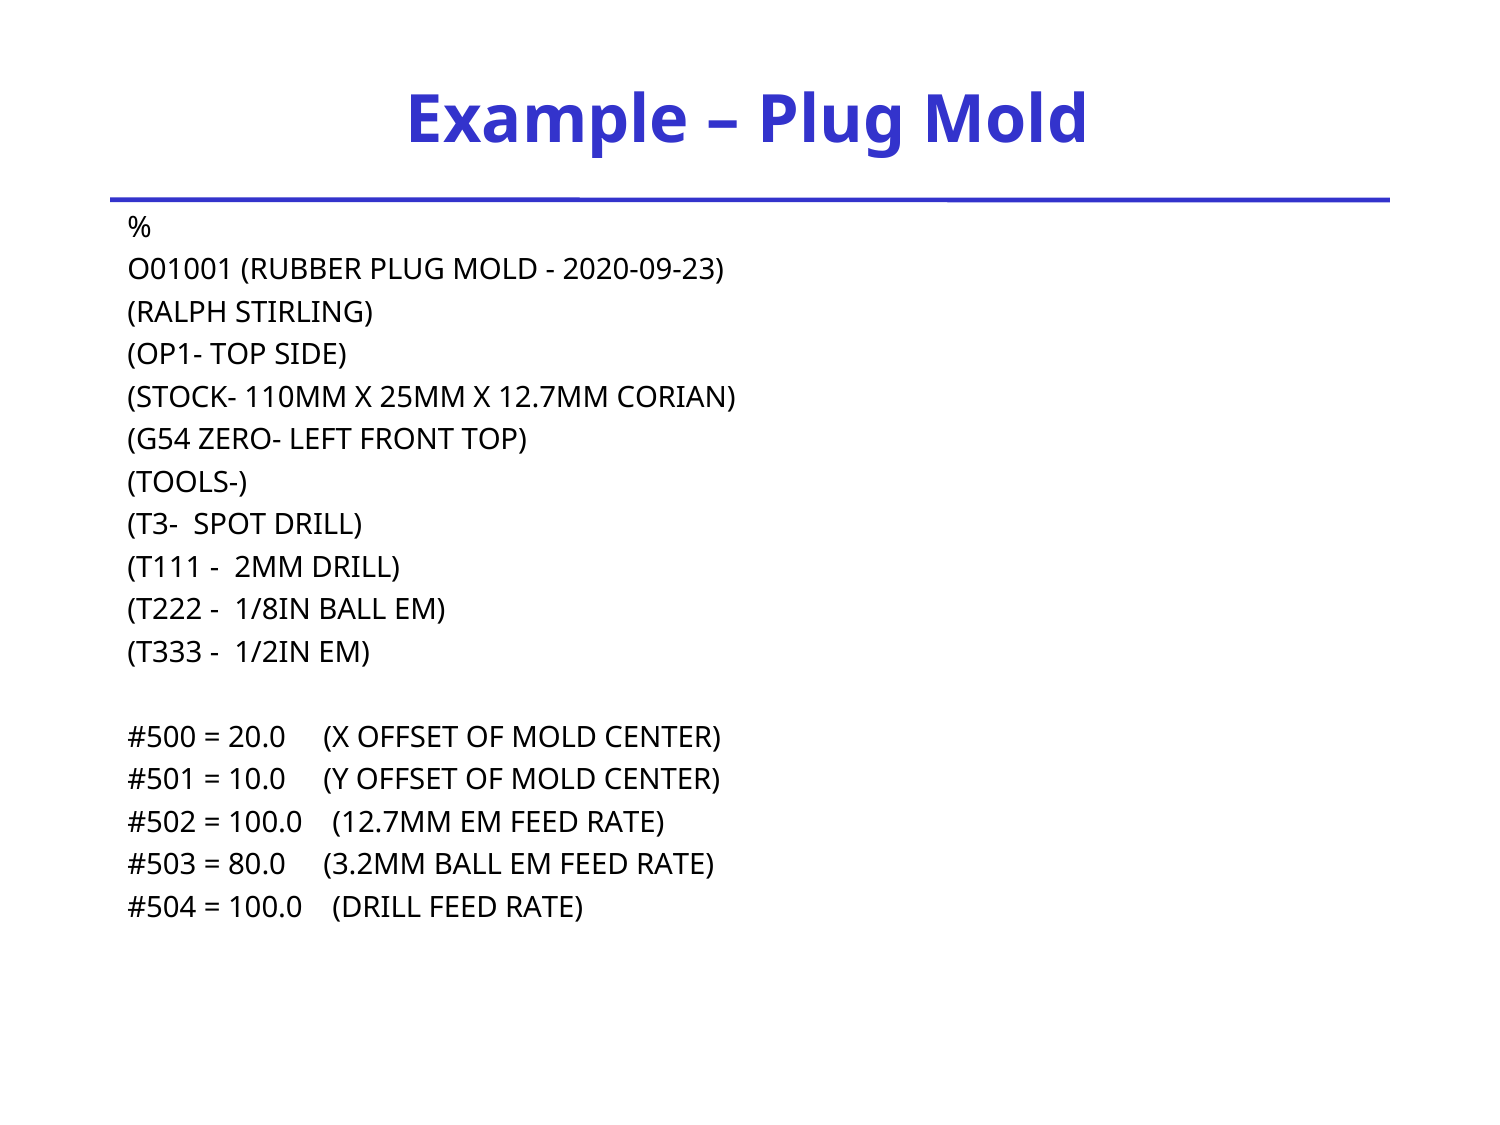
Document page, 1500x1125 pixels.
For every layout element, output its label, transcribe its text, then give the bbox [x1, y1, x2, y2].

list % O01001 (RUBBER PLUG MOLD - 2020-09-23) (RALPH STIRLING) (OP1- TOP SIDE) (STOCK- 110MM X 25MM X 12.7MM CORIAN) (G54 ZERO- LEFT FRONT TOP) (TOOLS-) (T3- SPOT DRILL) (T111 - 2MM DRILL) (T222 - 1/8IN BALL EM) (T333 - 1/2IN EM) #500 = 20.0 (X OFFSET OF MOLD CENTER) #501 = 10.0 (Y OFFSET OF MOLD CENTER) #502 = 100.0 (12.7MM EM FEED RATE) #503 = 80.0 (3.2MM BALL EM FEED RATE) #504 = 100.0 (DRILL FEED RATE) [112, 199, 1384, 934]
title Example – Plug Mold [112, 29, 1384, 199]
